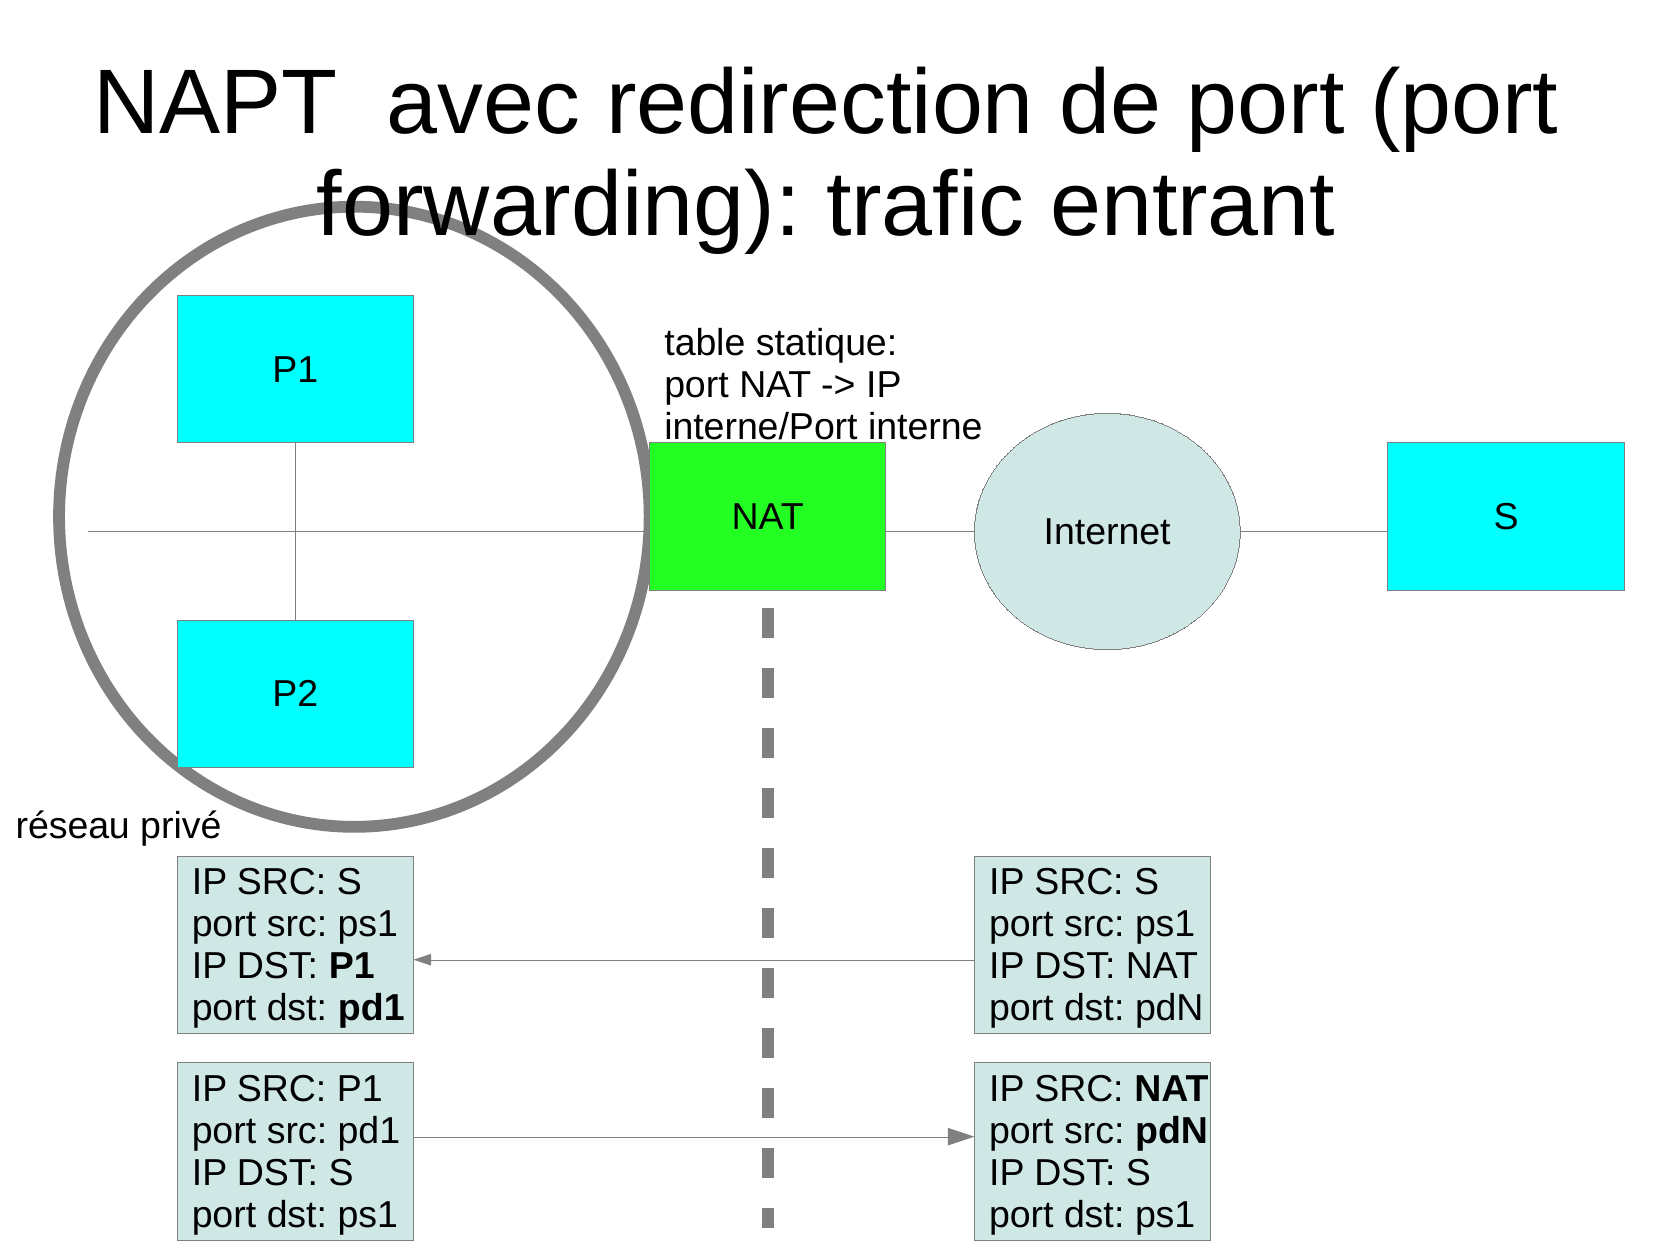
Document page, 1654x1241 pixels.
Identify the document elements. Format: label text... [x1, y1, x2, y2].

title NAPT avec redirection de port (port forwarding): trafic entrant [82, 49, 1571, 257]
text_box NAT [649, 456, 886, 591]
text_box IP SRC: P1 port src: pd1 IP DST: S port dst: ps1 [177, 1062, 414, 1241]
text_box réseau privé [0, 797, 237, 855]
text_box IP SRC: NAT port src: pdN IP DST: S port dst: ps1 [974, 1062, 1211, 1241]
text_box Internet [974, 413, 1241, 650]
text_box IP SRC: S port src: ps1 IP DST: P1 port dst: pd1 [177, 856, 414, 1034]
text_box P1 [177, 295, 414, 443]
text_box IP SRC: S port src: ps1 IP DST: NAT port dst: pdN [974, 856, 1211, 1034]
text_box P2 [177, 620, 414, 768]
text_box table statique: port NAT -> IP interne/Port interne [649, 314, 1004, 456]
text_box S [1387, 442, 1625, 591]
